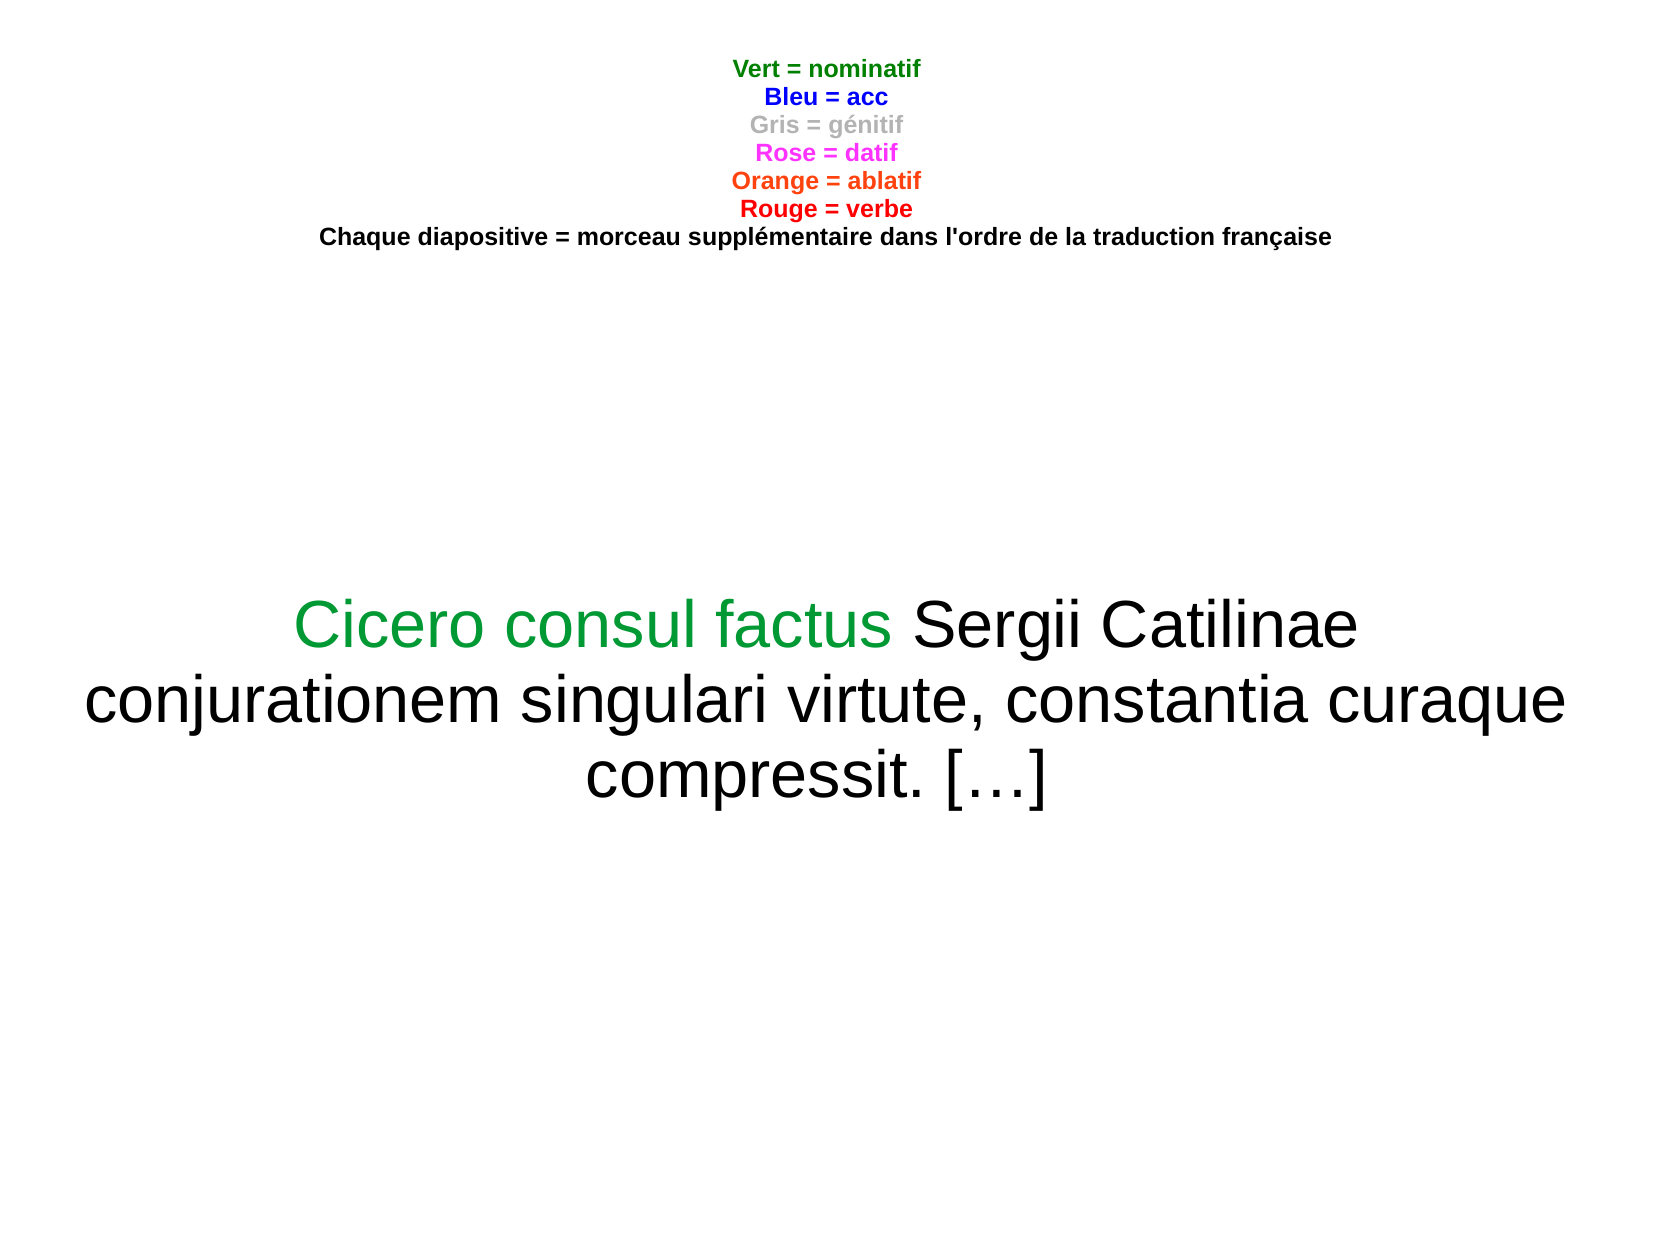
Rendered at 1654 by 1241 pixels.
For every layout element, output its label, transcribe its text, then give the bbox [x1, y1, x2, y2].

subtitle Cicero consul factus Sergii Catilinae conjurationem singulari virtute, constantia curaque compressit. […] [82, 290, 1571, 1109]
title Vert = nominatif Bleu = acc Gris = génitif Rose = datif Orange = ablatif Rouge = verbe Chaque diapositive = morceau supplémentaire dans l'ordre de la traduction française [82, 49, 1571, 257]
